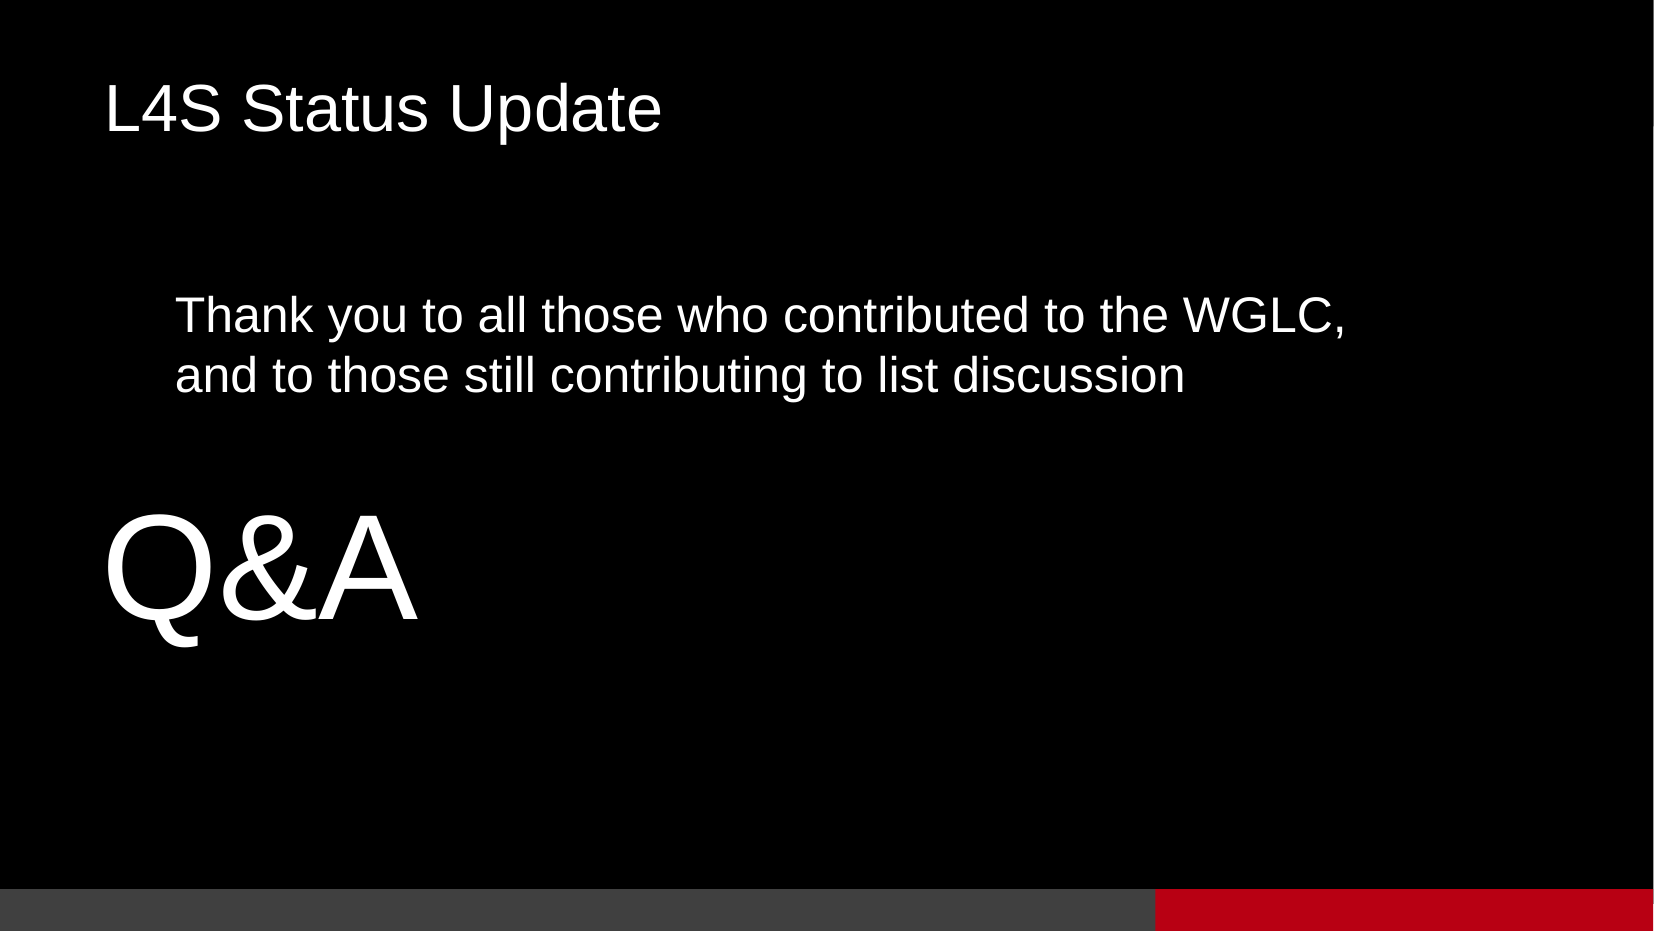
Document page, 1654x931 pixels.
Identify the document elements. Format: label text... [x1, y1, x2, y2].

text_box Q&A [86, 462, 1568, 670]
text_box L4S Status Update Thank you to all those who contributed to the WGLC, and to those still contributing to list discussion [89, 57, 1602, 256]
